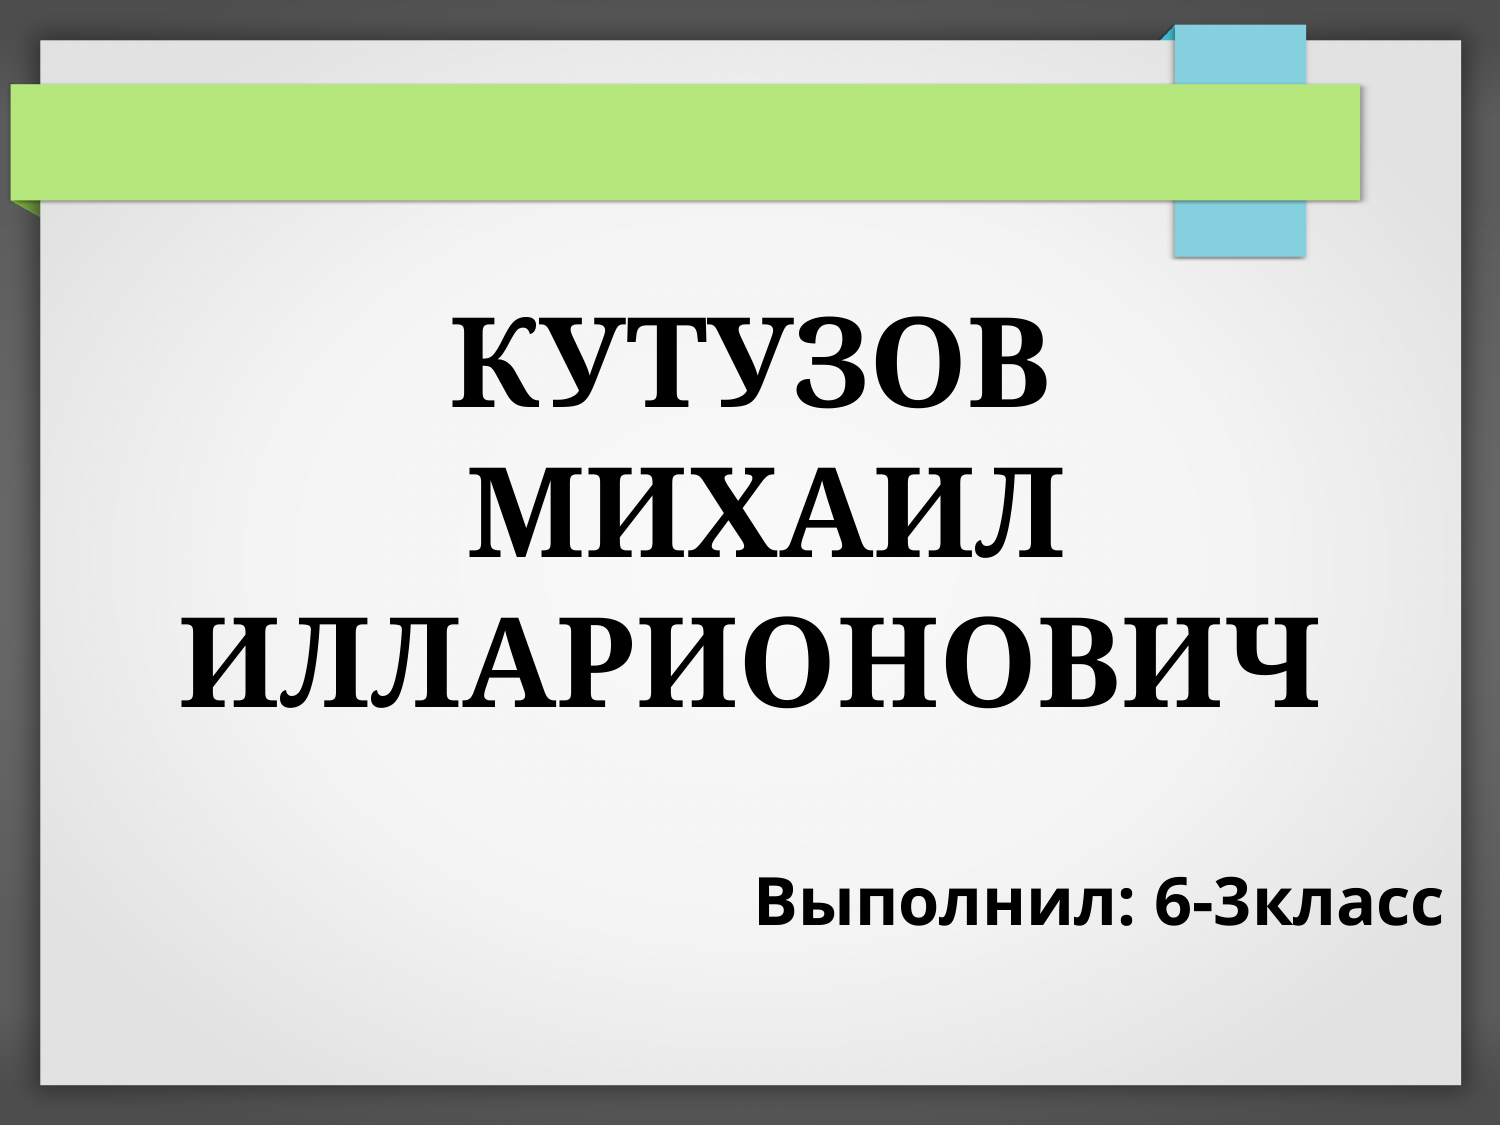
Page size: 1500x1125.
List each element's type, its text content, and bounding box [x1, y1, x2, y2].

subtitle Выполнил: 6-3класс [425, 858, 1453, 1040]
title Кутузов Михаил Илларионович [12, 354, 1489, 883]
picture [0, 0, 1500, 1125]
